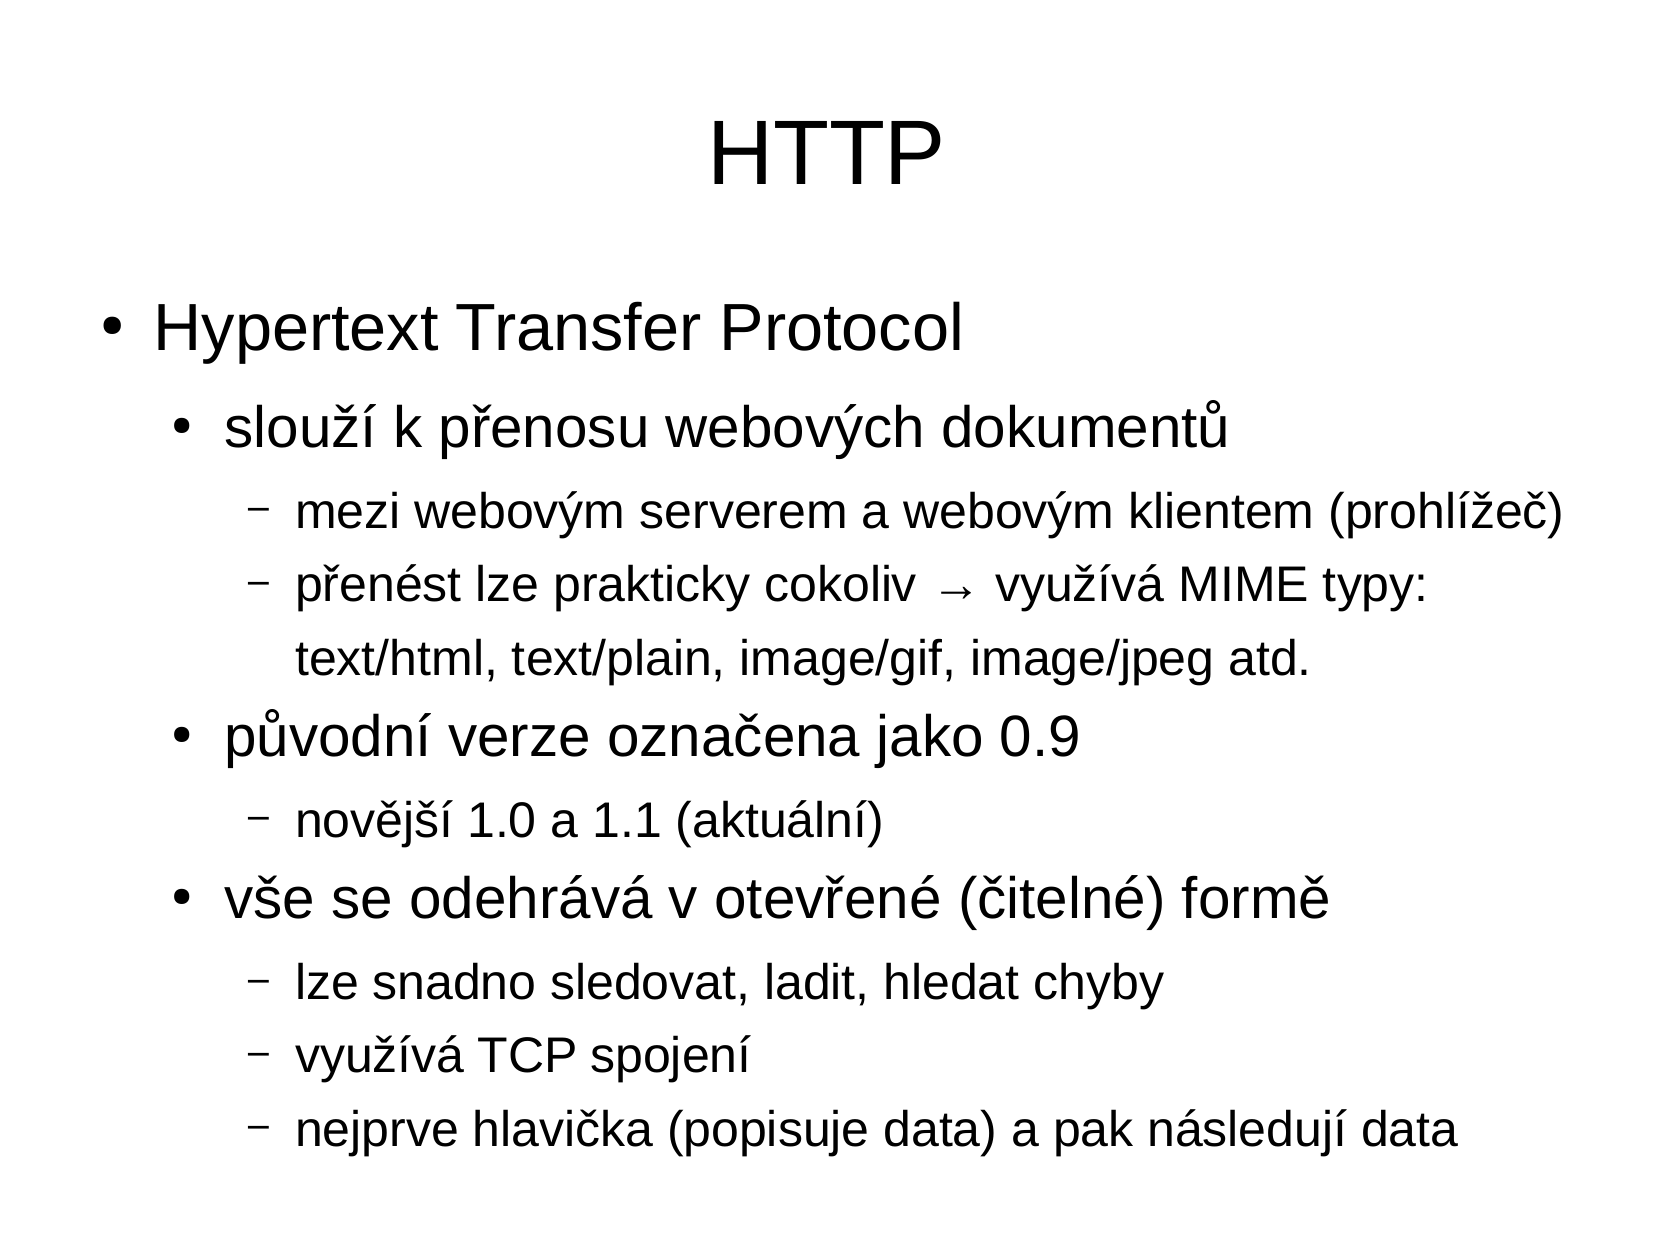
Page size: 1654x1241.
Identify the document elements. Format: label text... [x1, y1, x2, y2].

title HTTP [82, 56, 1571, 250]
list Hypertext Transfer Protocol slouží k přenosu webových dokumentů mezi webovým serverem a webovým klientem (prohlížeč) přenést lze prakticky cokoliv → využívá MIME typy: text/html, text/plain, image/gif, image/jpeg atd. původní verze označena jako 0.9 novější 1.0 a 1.1 (aktuální) vše se odehrává v otevřené (čitelné) formě lze snadno sledovat, ladit, hledat chyby využívá TCP spojení nejprve hlavička (popisuje data) a pak následují data [82, 290, 1571, 1158]
